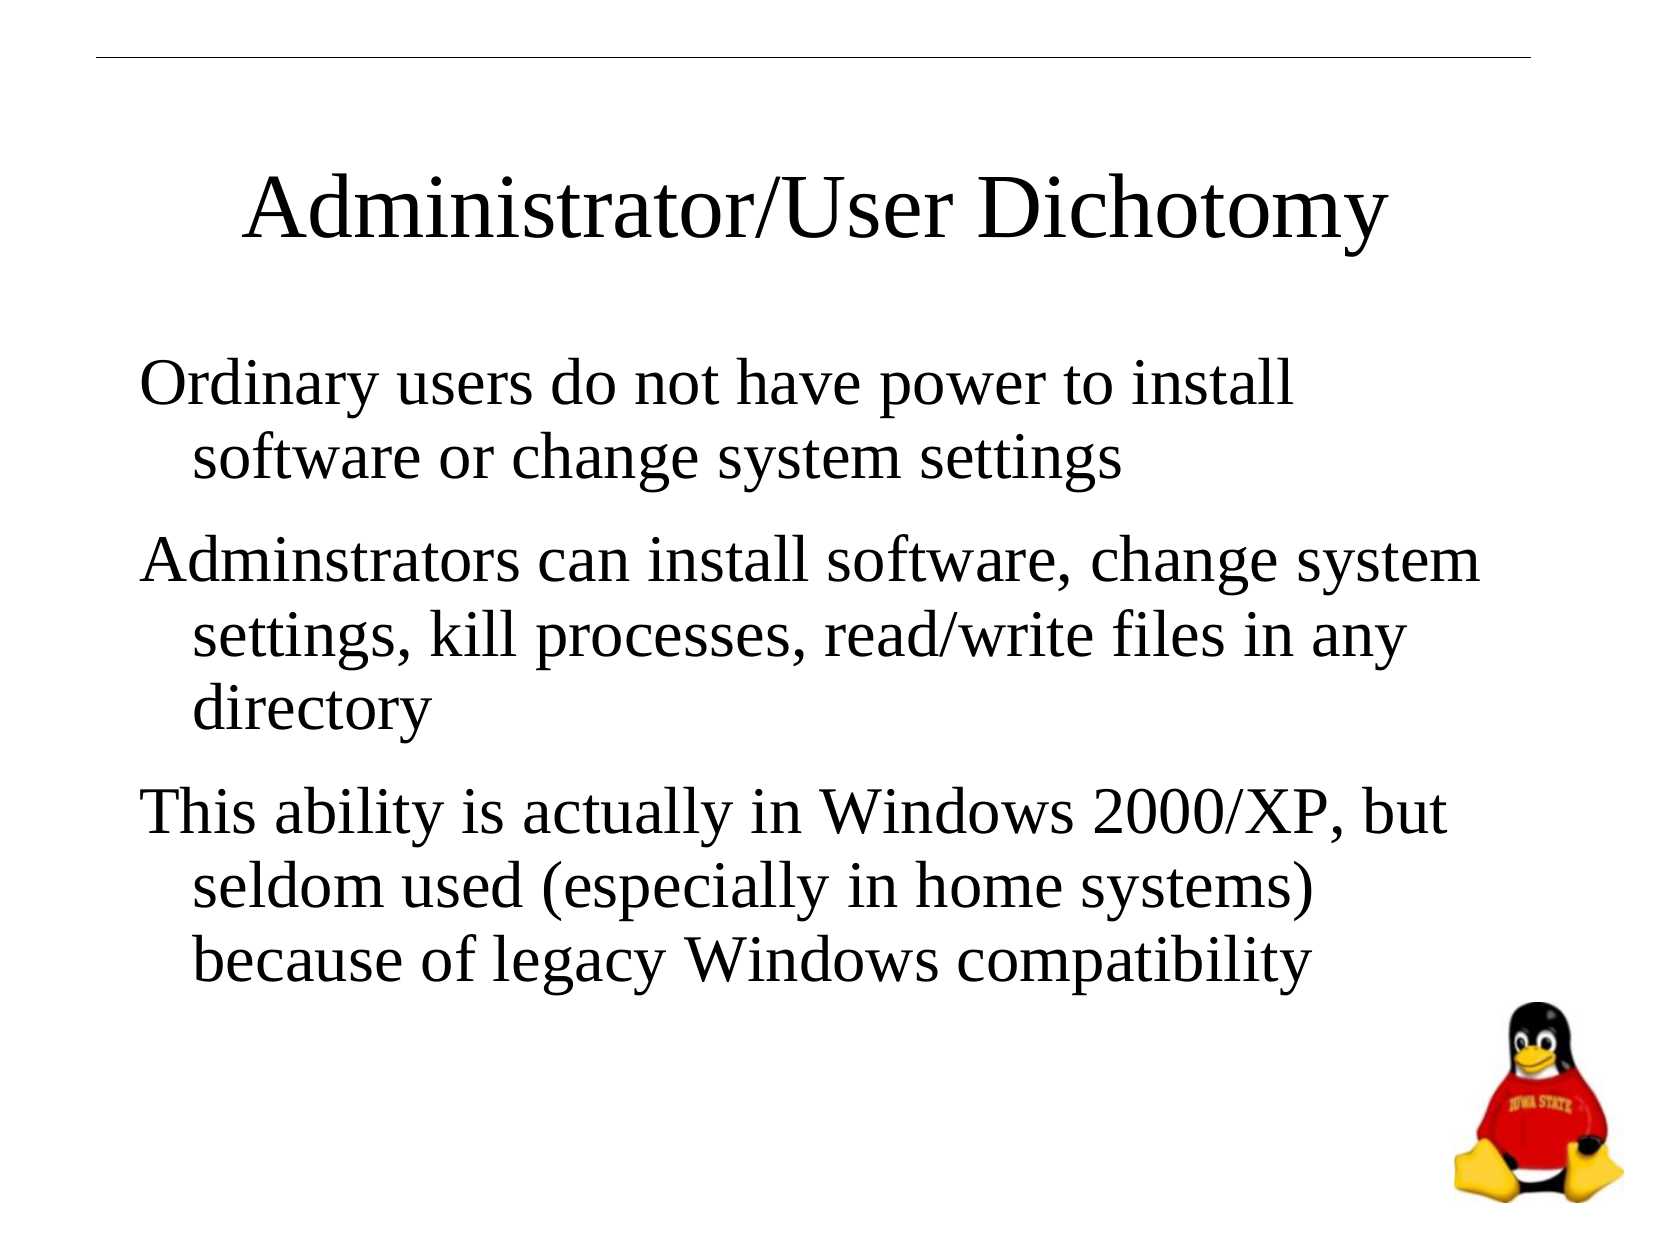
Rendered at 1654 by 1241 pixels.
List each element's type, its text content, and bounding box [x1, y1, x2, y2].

title Administrator/User Dichotomy [121, 102, 1534, 310]
picture [1454, 1002, 1624, 1203]
list Ordinary users do not have power to install software or change system settings Adminstrators can install software, change system settings, kill processes, read/write files in any directory This ability is actually in Windows 2000/XP, but seldom used (especially in home systems) because of legacy Windows compatibility [121, 344, 1534, 1145]
